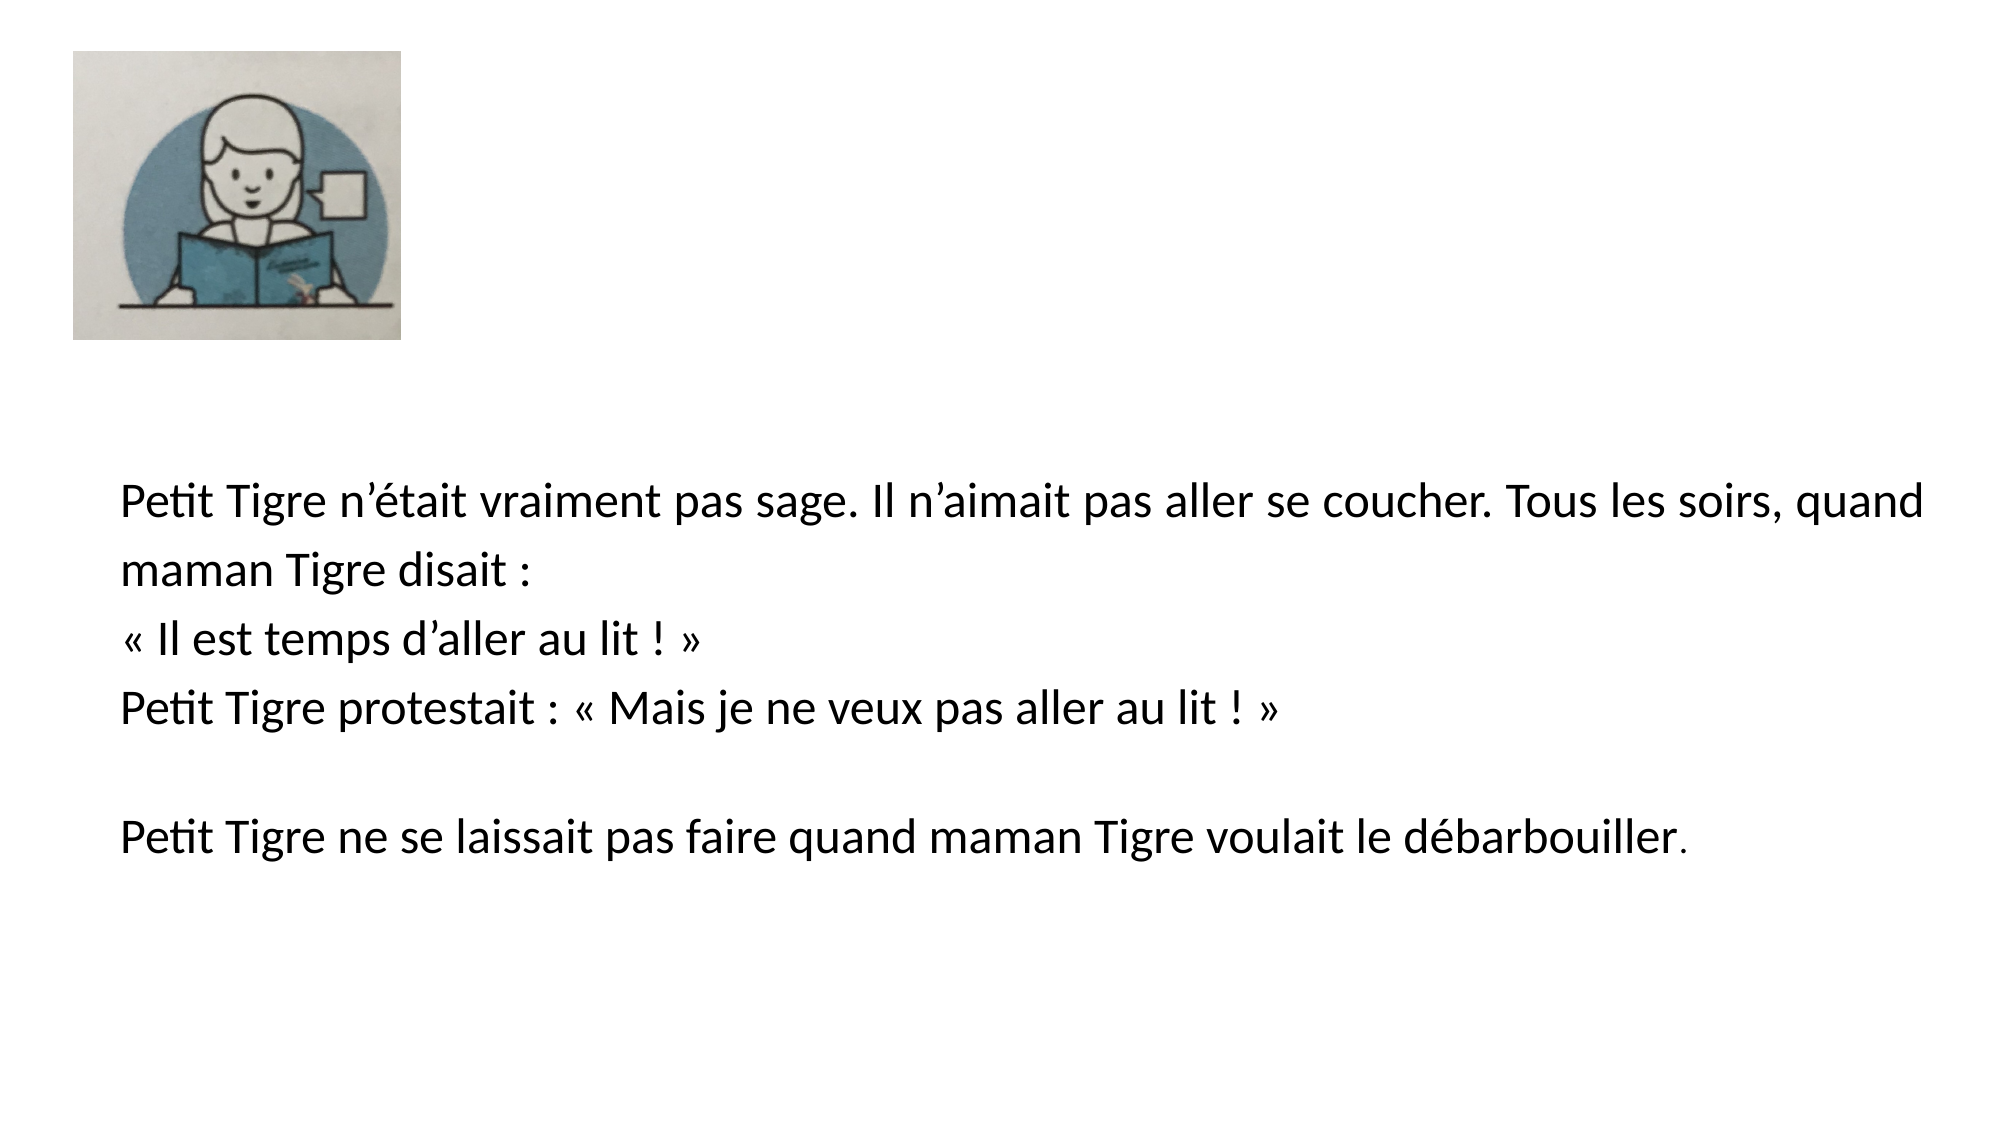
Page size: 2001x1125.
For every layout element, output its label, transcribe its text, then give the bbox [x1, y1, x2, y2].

picture [73, 51, 401, 340]
text_box Petit Tigre n’était vraiment pas sage. Il n’aimait pas aller se coucher. Tous les soirs, quand maman Tigre disait : « Il est temps d’aller au lit ! » Petit Tigre protestait : « Mais je ne veux pas aller au lit ! » Petit Tigre ne se laissait pas faire quand maman Tigre voulait le débarbouiller. [105, 451, 1941, 872]
